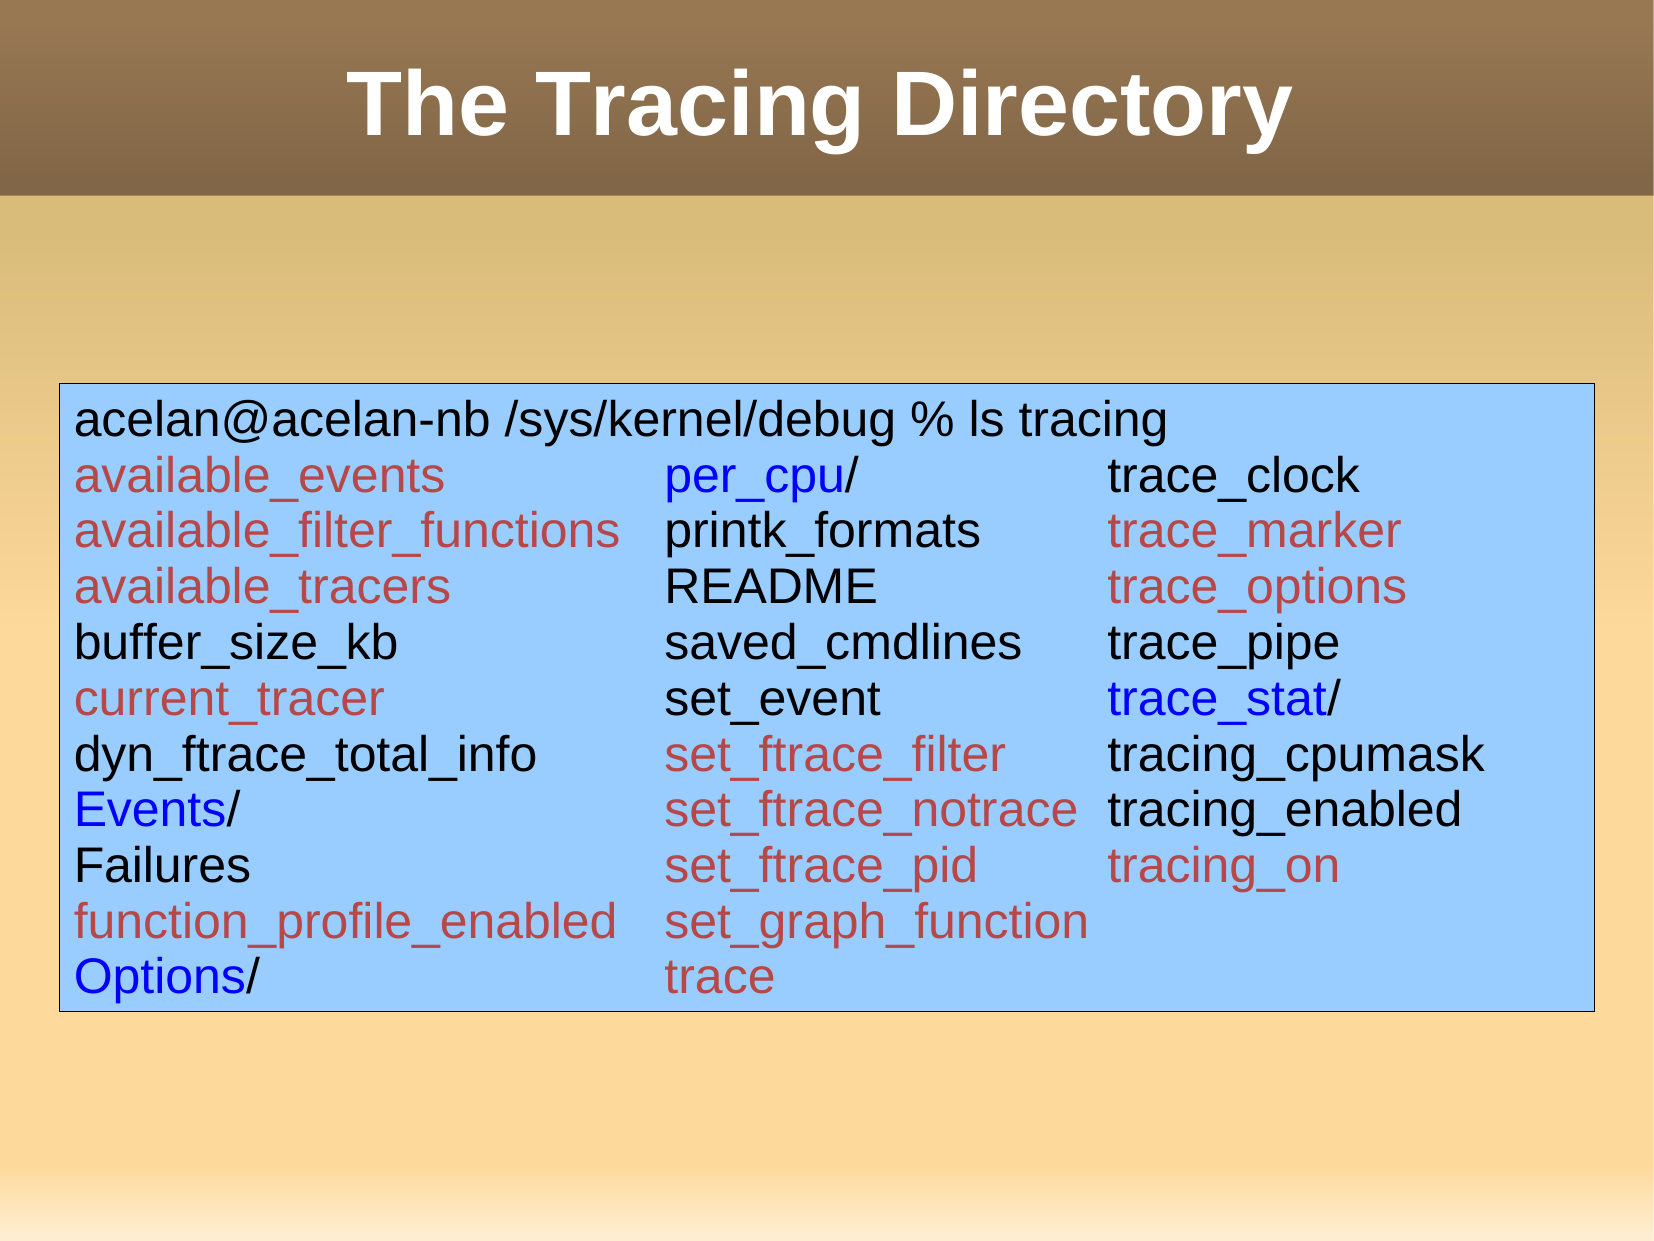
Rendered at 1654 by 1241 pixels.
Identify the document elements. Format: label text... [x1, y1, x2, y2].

picture [0, 0, 1654, 1241]
text_box acelan@acelan-nb /sys/kernel/debug % ls tracing available_events per_cpu/ trace_clock available_filter_functions printk_formats trace_marker available_tracers README trace_options buffer_size_kb saved_cmdlines trace_pipe current_tracer set_event trace_stat/ dyn_ftrace_total_info set_ftrace_filter tracing_cpumask Events/ set_ftrace_notrace tracing_enabled Failures set_ftrace_pid tracing_on function_profile_enabled set_graph_function Options/ trace [59, 383, 1595, 1012]
title The Tracing Directory [76, 7, 1565, 200]
